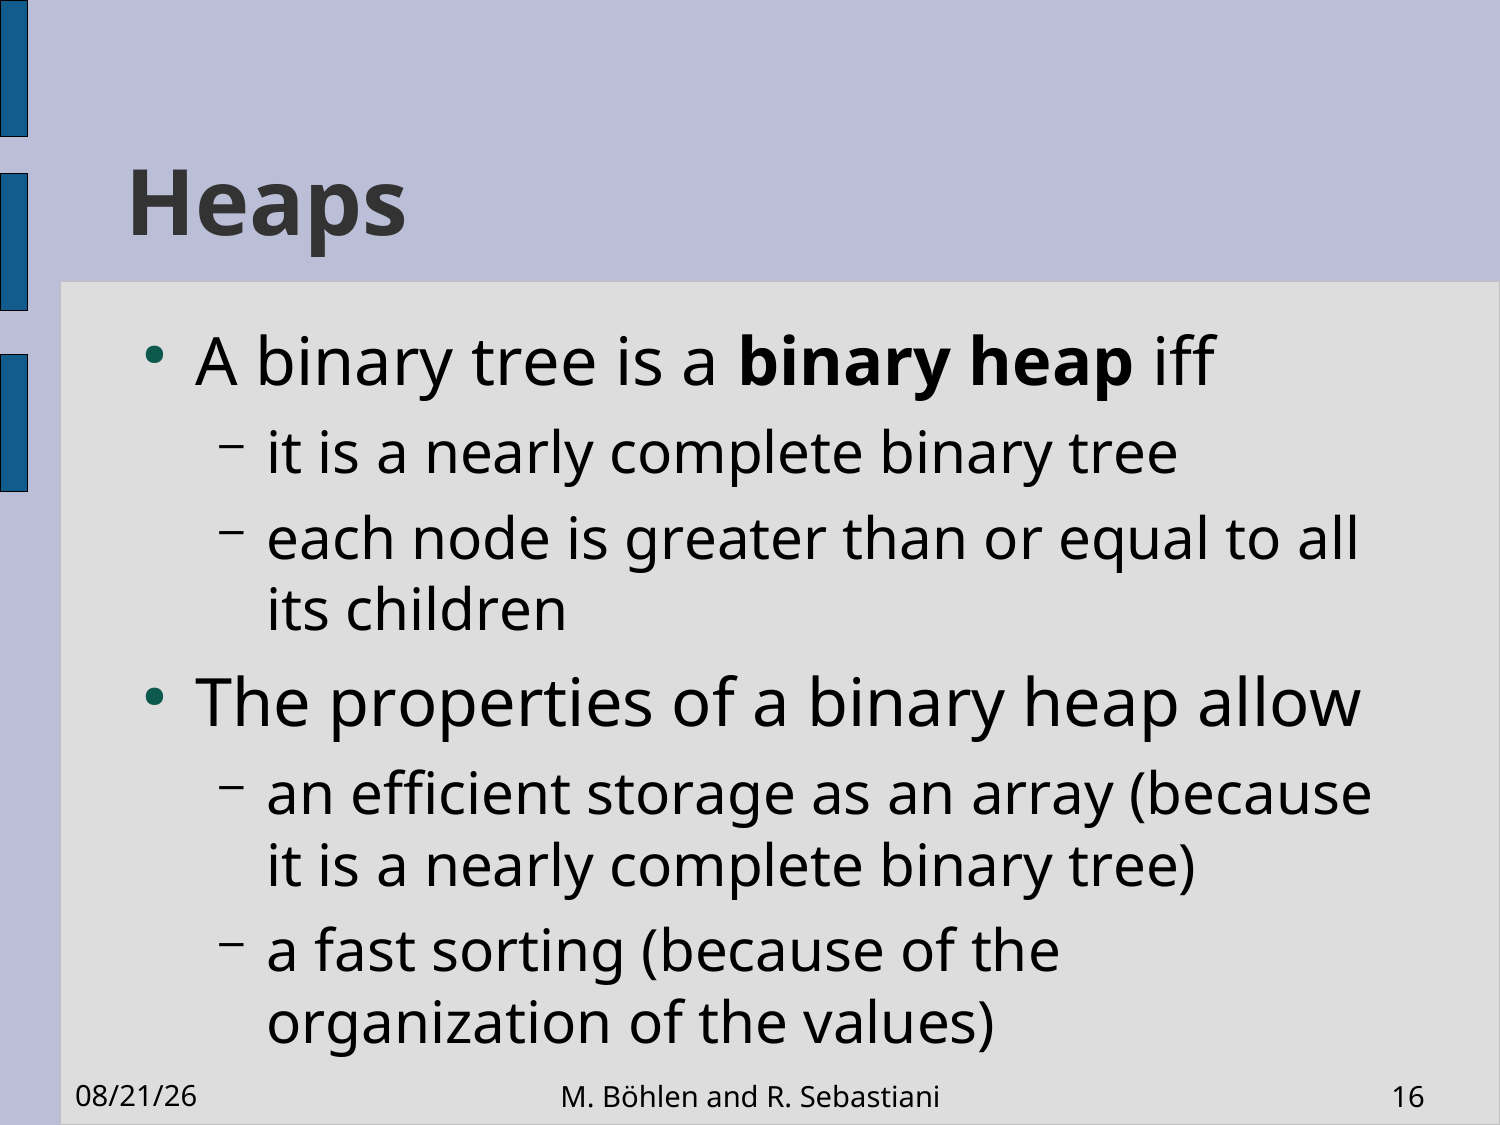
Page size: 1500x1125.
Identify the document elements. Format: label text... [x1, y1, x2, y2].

title Heaps [110, 82, 1392, 271]
list A binary tree is a binary heap iff it is a nearly complete binary tree each node is greater than or equal to all its children The properties of a binary heap allow an efficient storage as an array (because it is a nearly complete binary tree) a fast sorting (because of the organization of the values) [110, 312, 1392, 1022]
